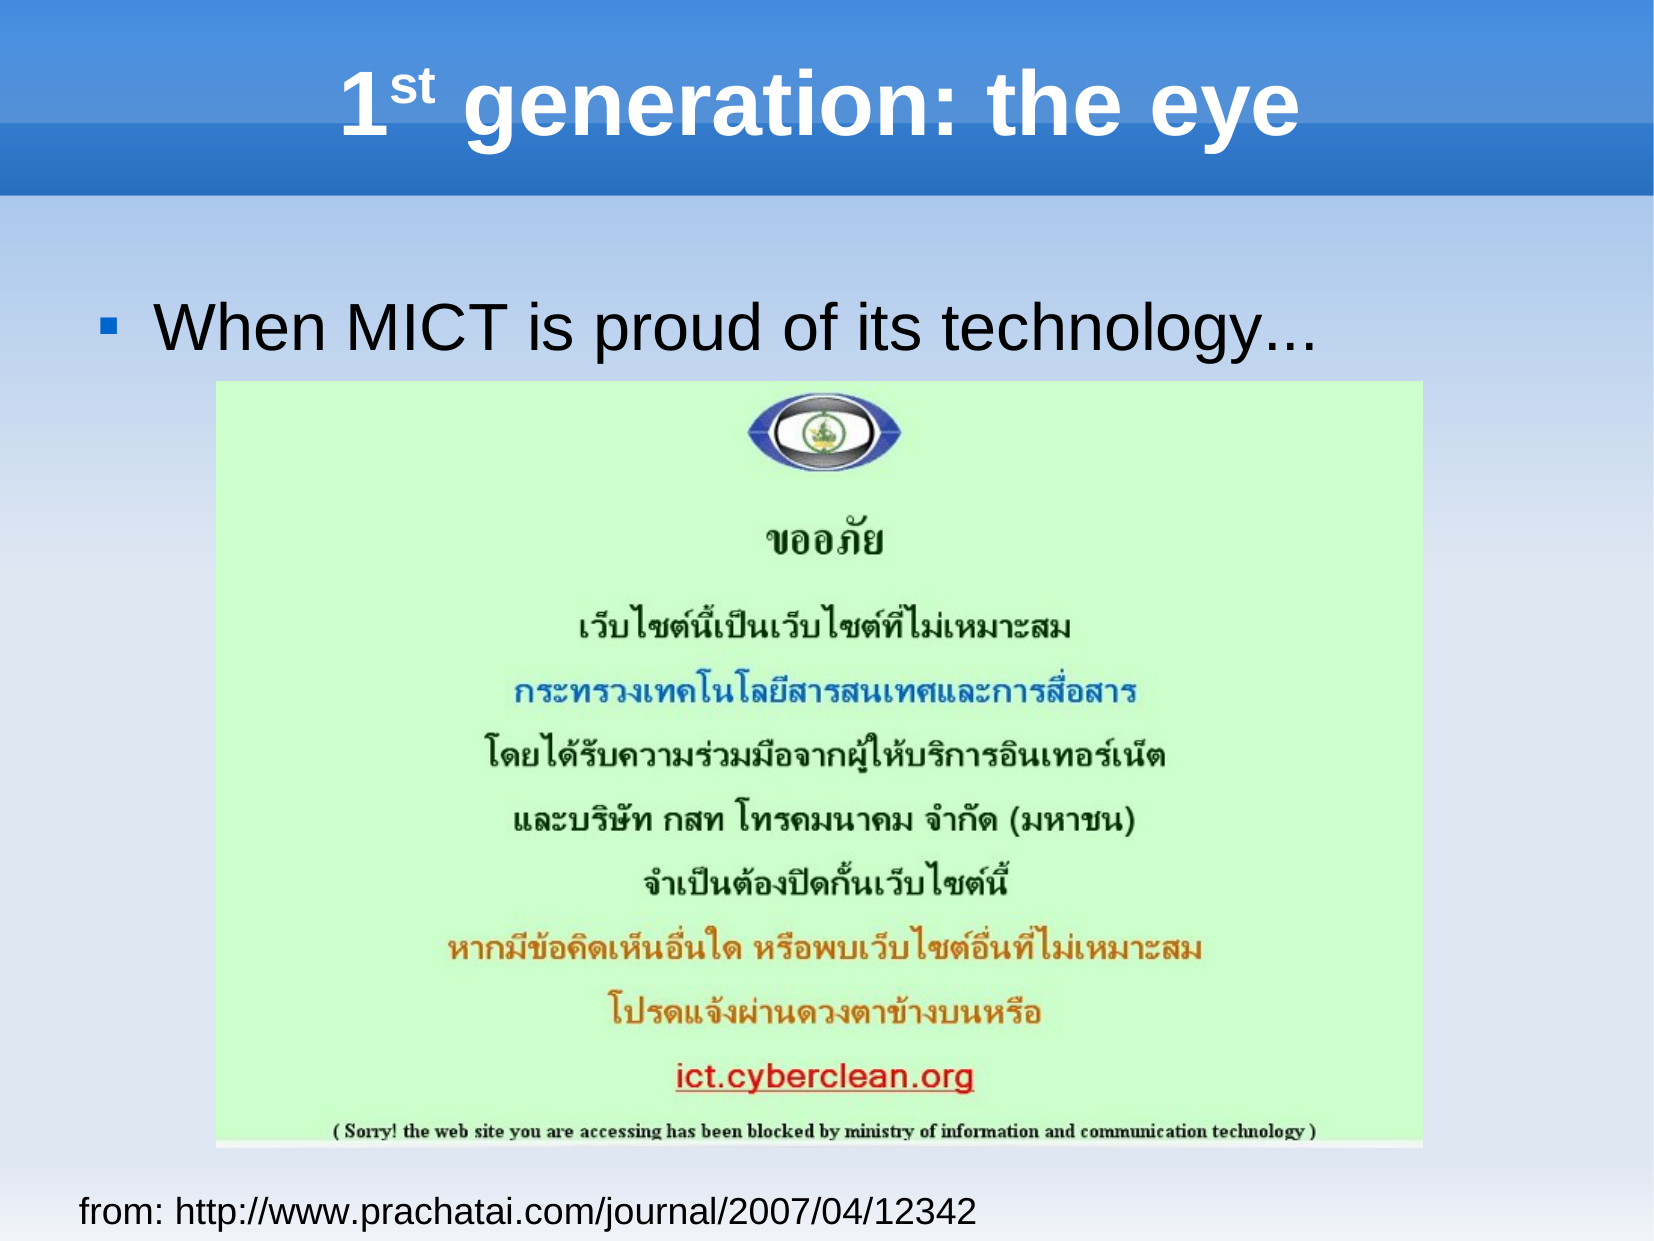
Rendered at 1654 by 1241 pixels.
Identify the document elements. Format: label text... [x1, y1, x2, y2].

picture [0, 0, 1654, 1241]
list When MICT is proud of its technology... [82, 290, 1571, 1109]
text_box from: http://www.prachatai.com/journal/2007/04/12342 [64, 1183, 993, 1241]
title 1st generation: the eye [76, 0, 1565, 208]
